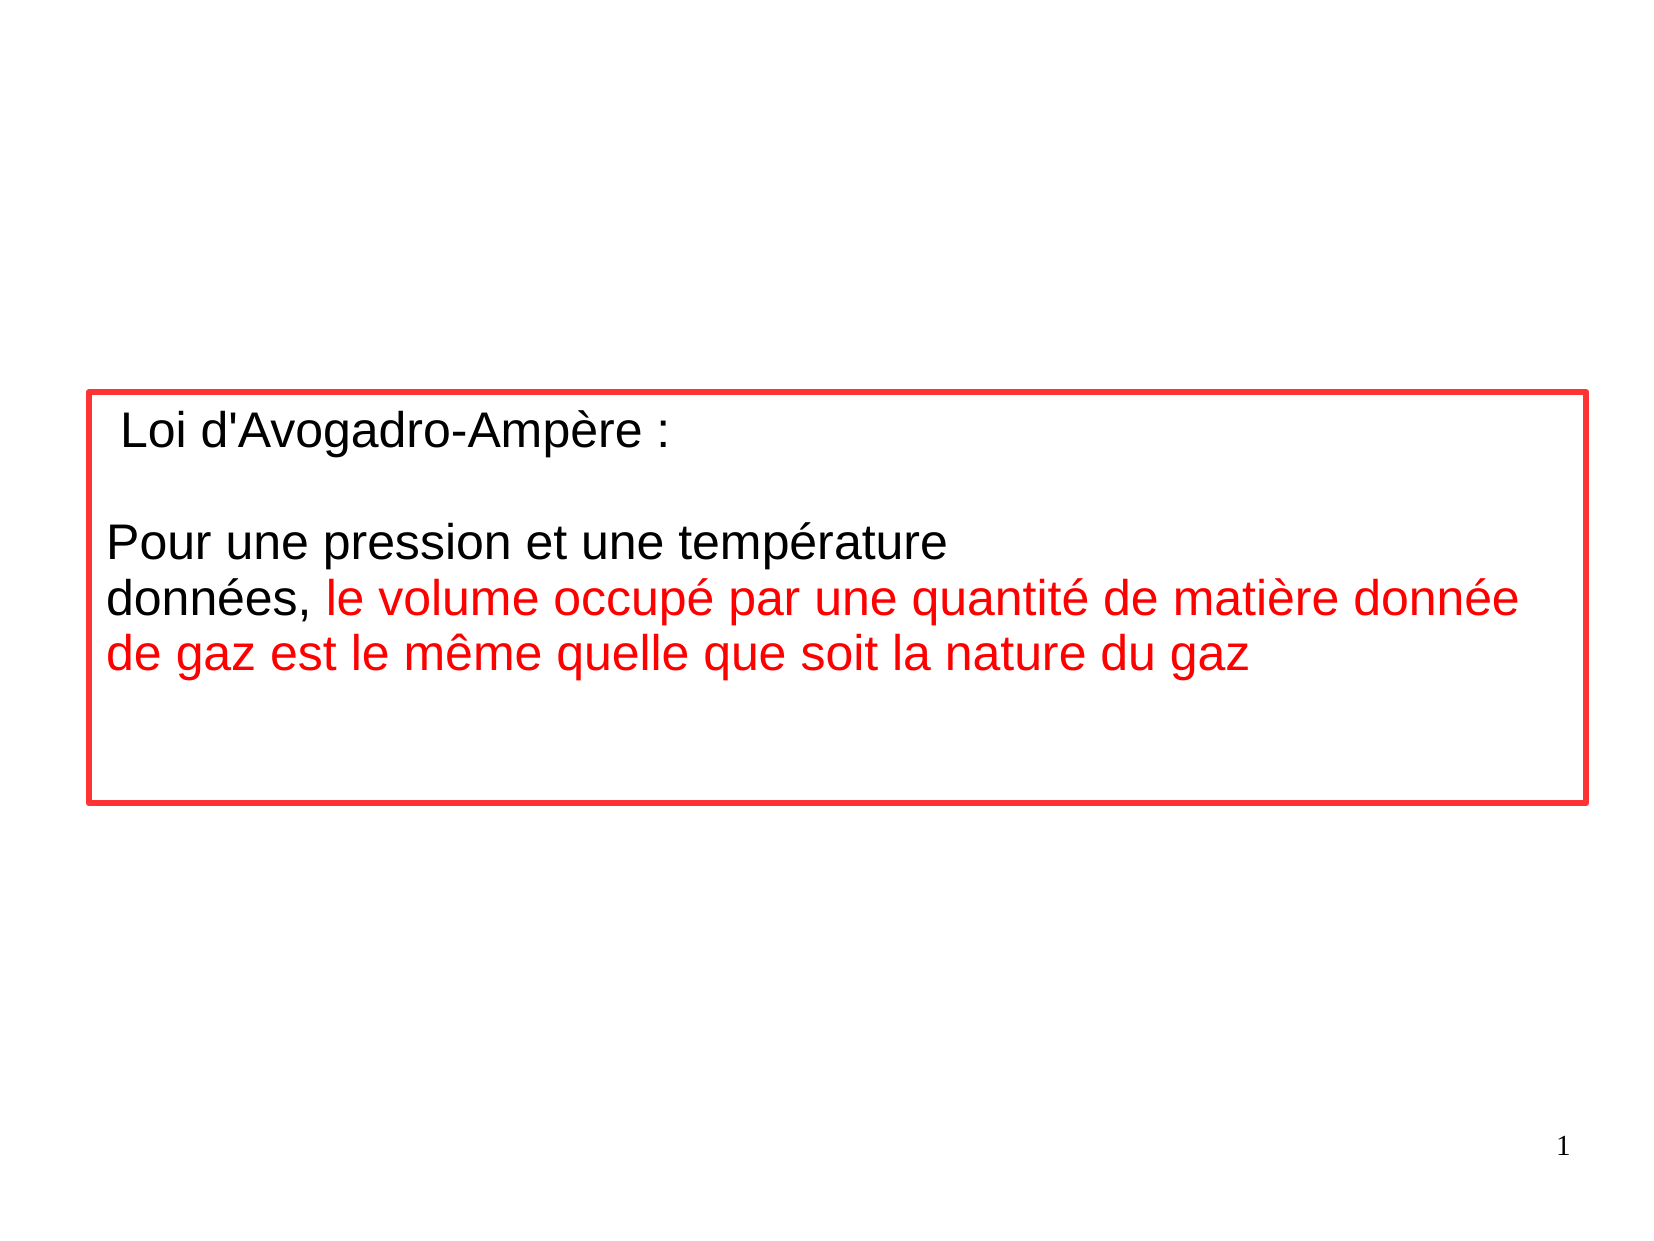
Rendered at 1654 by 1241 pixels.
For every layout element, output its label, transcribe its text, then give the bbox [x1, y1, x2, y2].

text_box Loi d'Avogadro-Ampère : Pour une pression et une température données, le volume occupé par une quantité de matière donnée de gaz est le même quelle que soit la nature du gaz [88, 392, 1587, 804]
